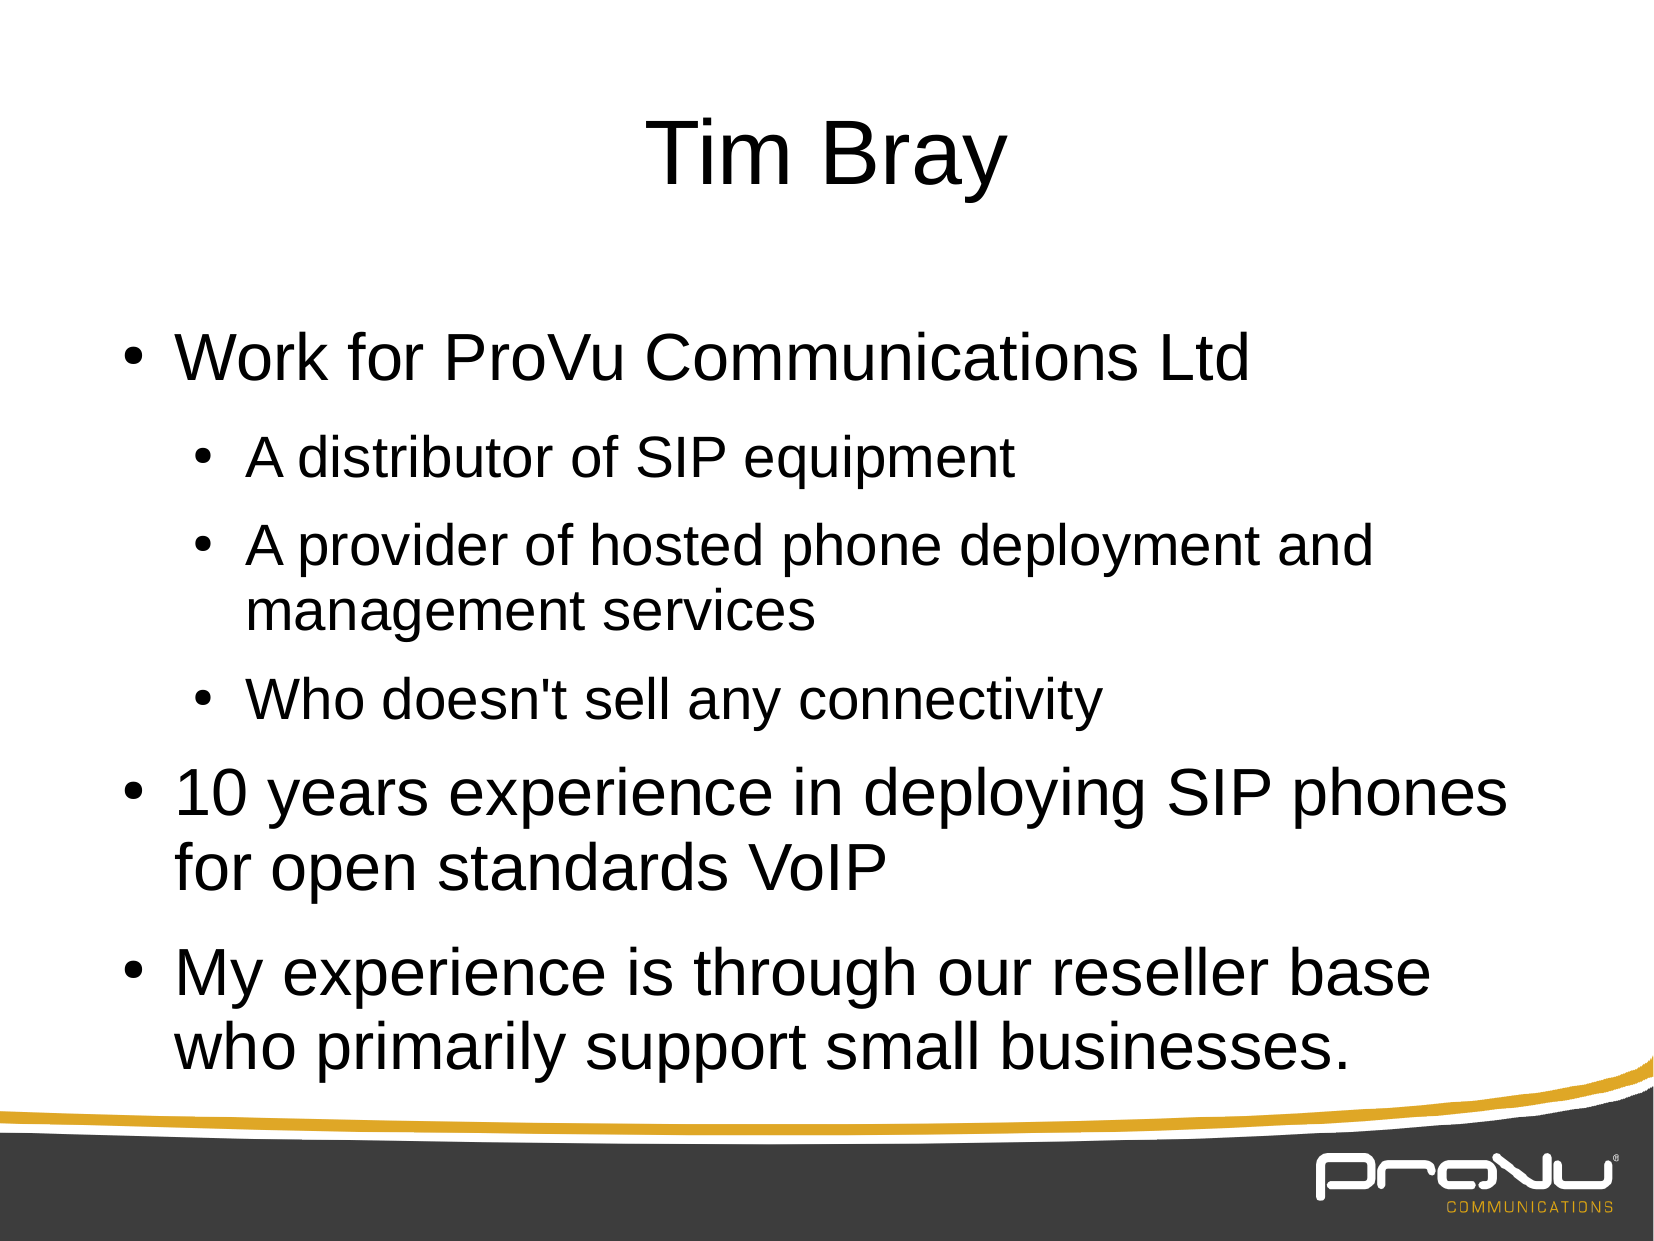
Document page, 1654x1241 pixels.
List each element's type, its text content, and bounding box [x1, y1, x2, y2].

picture [0, 1039, 1654, 1241]
title Tim Bray [82, 49, 1571, 257]
list Work for ProVu Communications Ltd A distributor of SIP equipment A provider of hosted phone deployment and management services Who doesn't sell any connectivity 10 years experience in deploying SIP phones for open standards VoIP My experience is through our reseller base who primarily support small businesses. [103, 320, 1560, 1146]
